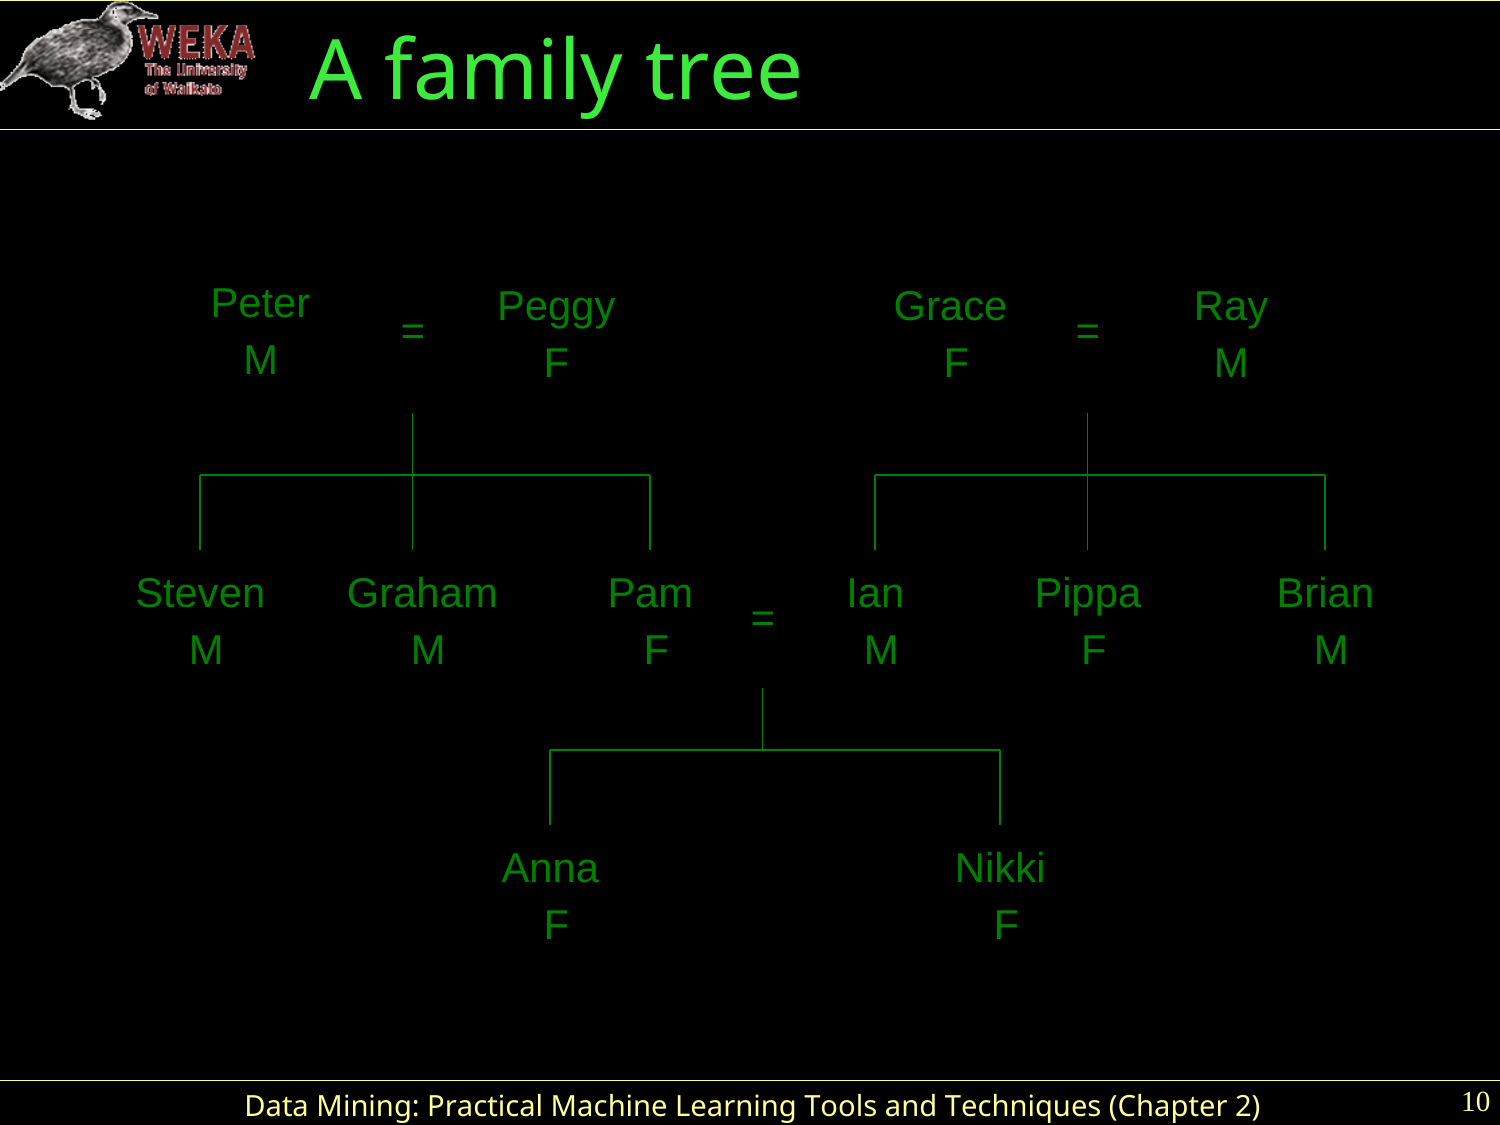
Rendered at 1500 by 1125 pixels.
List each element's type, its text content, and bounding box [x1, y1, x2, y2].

text_box Brian M [1237, 562, 1425, 688]
text_box = [362, 299, 462, 364]
text_box Ian M [787, 562, 975, 688]
text_box Pippa F [999, 562, 1188, 688]
text_box Anna F [462, 837, 650, 963]
text_box = [1037, 299, 1138, 364]
text_box Pam F [562, 562, 750, 688]
text_box Graham M [324, 562, 532, 688]
text_box Peter M [166, 272, 355, 398]
text_box = [712, 587, 813, 652]
text_box Peggy F [462, 275, 651, 400]
text_box Steven M [112, 562, 300, 688]
text_box Ray M [1137, 275, 1325, 400]
text_box Nikki F [912, 837, 1100, 963]
picture [0, 1, 266, 129]
text_box Grace F [862, 275, 1050, 400]
title A family tree [295, 0, 1500, 148]
